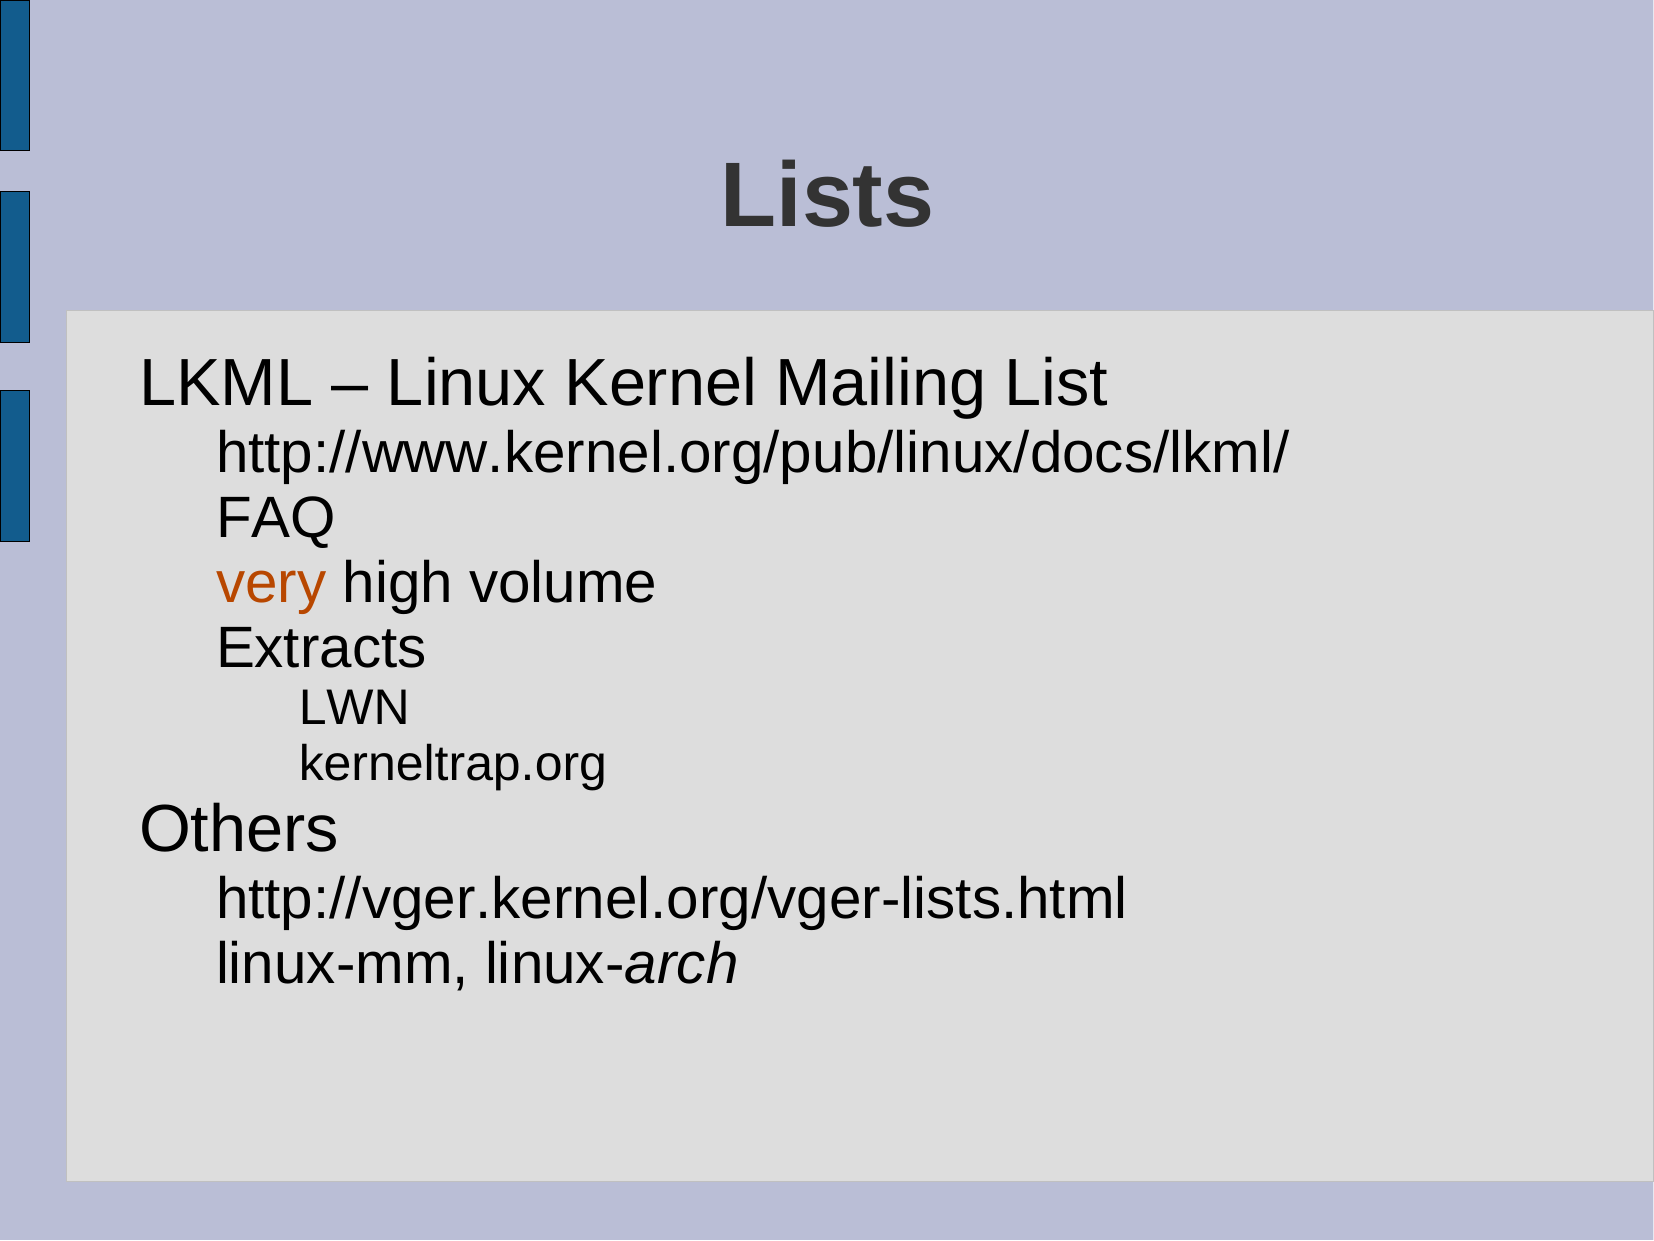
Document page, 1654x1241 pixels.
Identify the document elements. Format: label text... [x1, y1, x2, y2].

list LKML – Linux Kernel Mailing List http://www.kernel.org/pub/linux/docs/lkml/ FAQ very high volume Extracts LWN kerneltrap.org Others http://vger.kernel.org/vger-lists.html linux-mm, linux-arch [121, 344, 1534, 1112]
title Lists [121, 91, 1534, 299]
